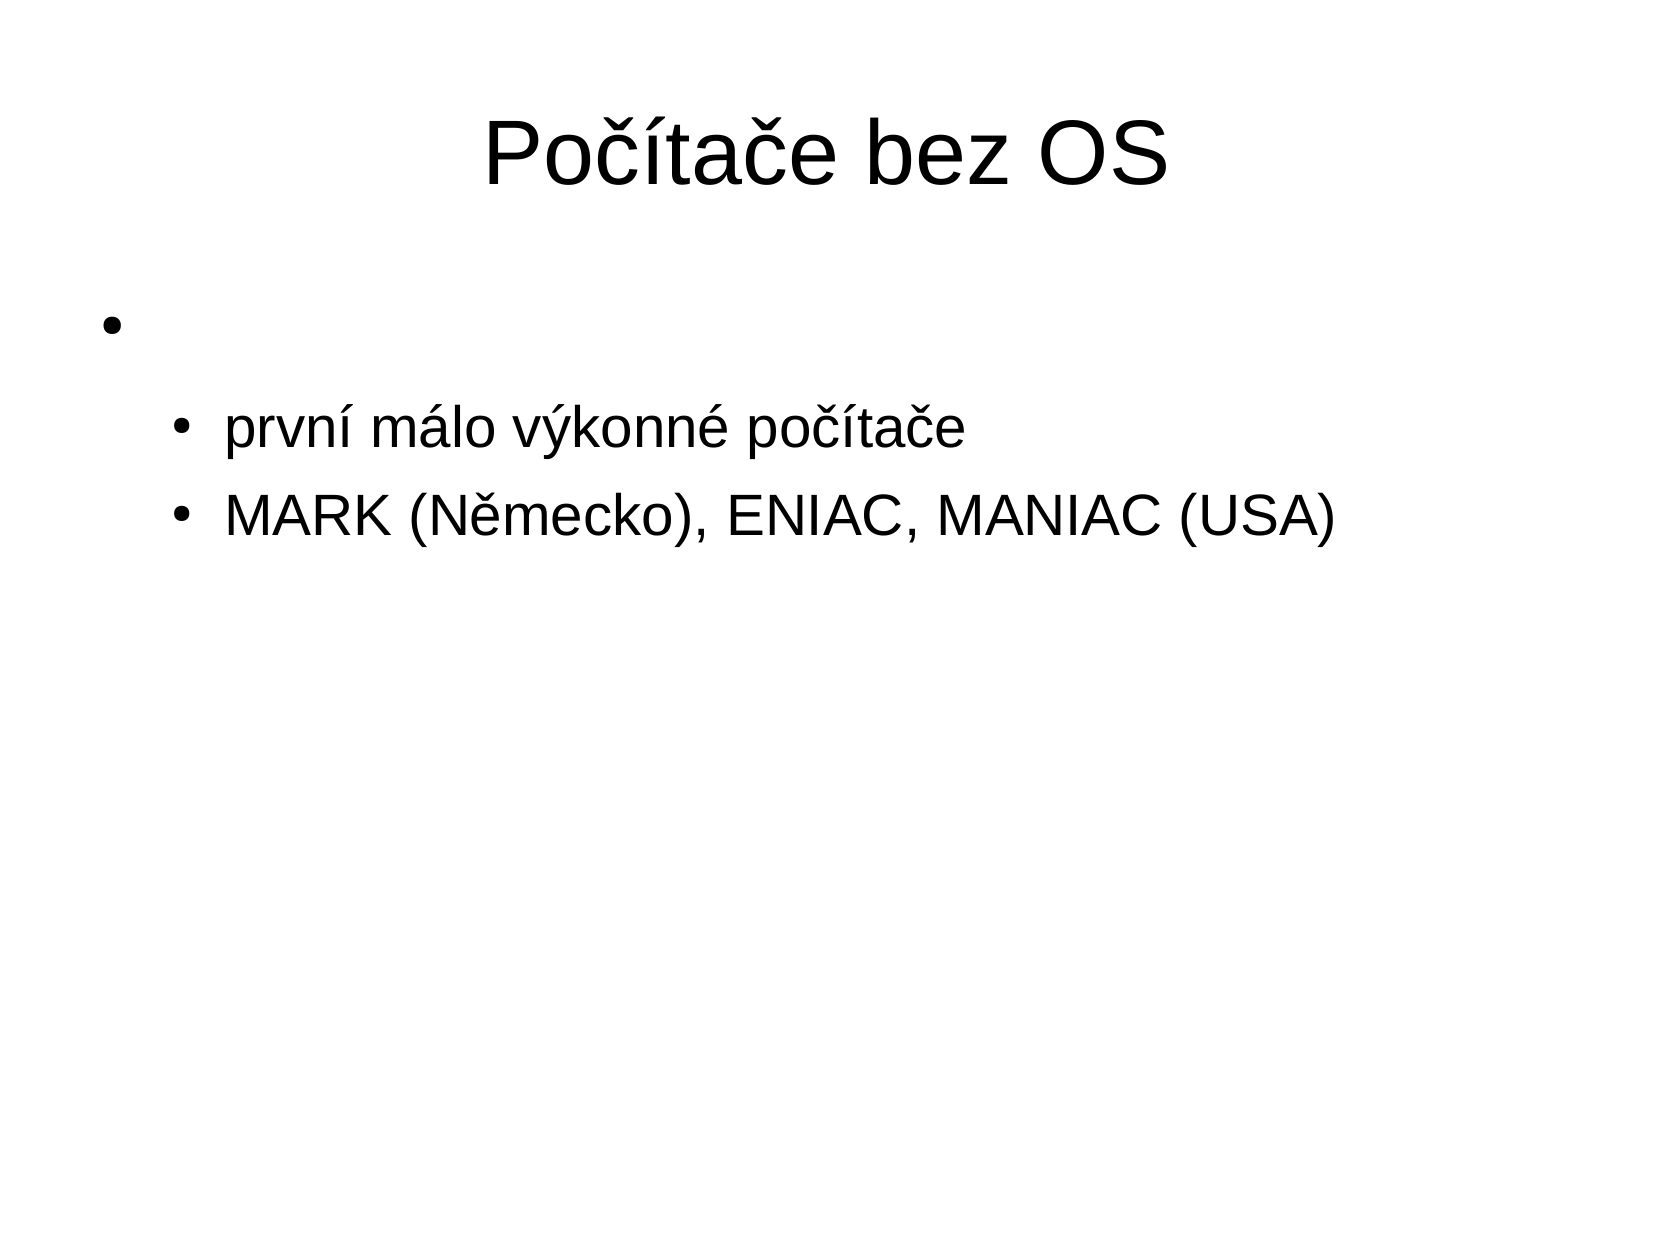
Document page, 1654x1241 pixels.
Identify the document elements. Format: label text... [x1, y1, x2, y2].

list první málo výkonné počítače MARK (Německo), ENIAC, MANIAC (USA) [82, 290, 1571, 1109]
title Počítače bez OS [82, 49, 1571, 257]
